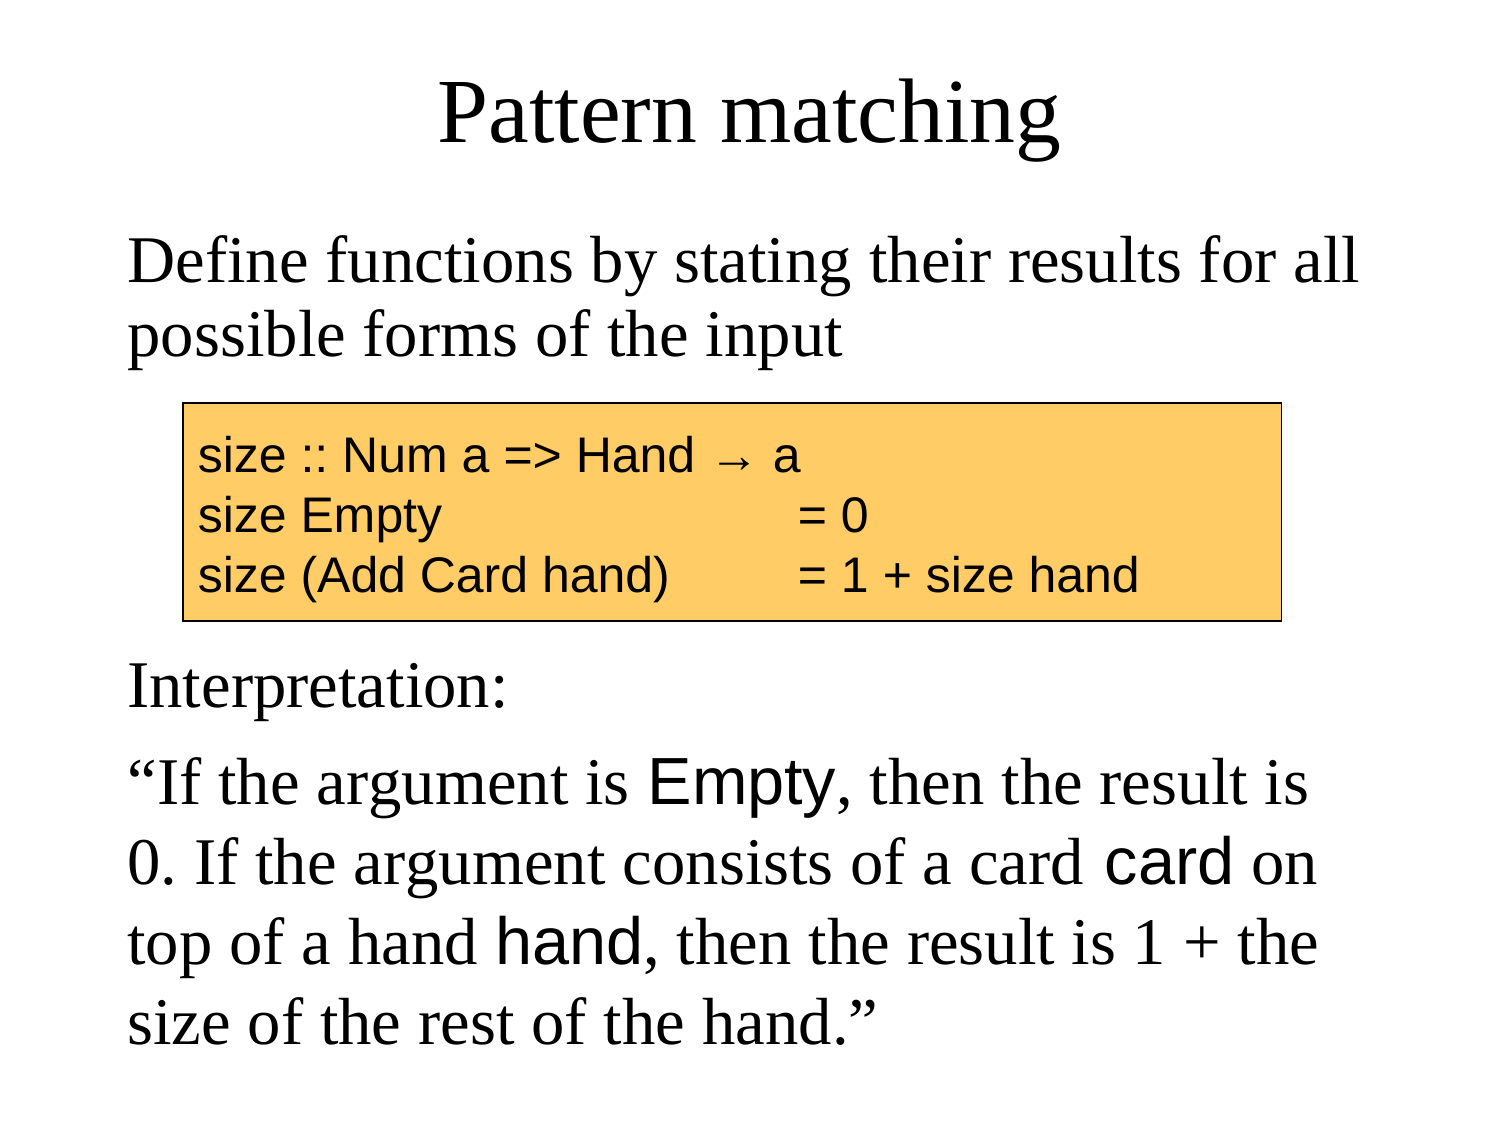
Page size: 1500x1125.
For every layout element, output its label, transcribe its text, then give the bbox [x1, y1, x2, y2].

text_box size :: Num a => Hand → a size Empty = 0 size (Add Card hand) = 1 + size hand [183, 402, 1282, 622]
title Pattern matching [112, 17, 1388, 205]
list Define functions by stating their results for all possible forms of the input [112, 214, 1388, 515]
list Interpretation: “If the argument is Empty, then the result is 0. If the argument consists of a card card on top of a hand hand, then the result is 1 + the size of the rest of the hand.” [112, 633, 1388, 1067]
